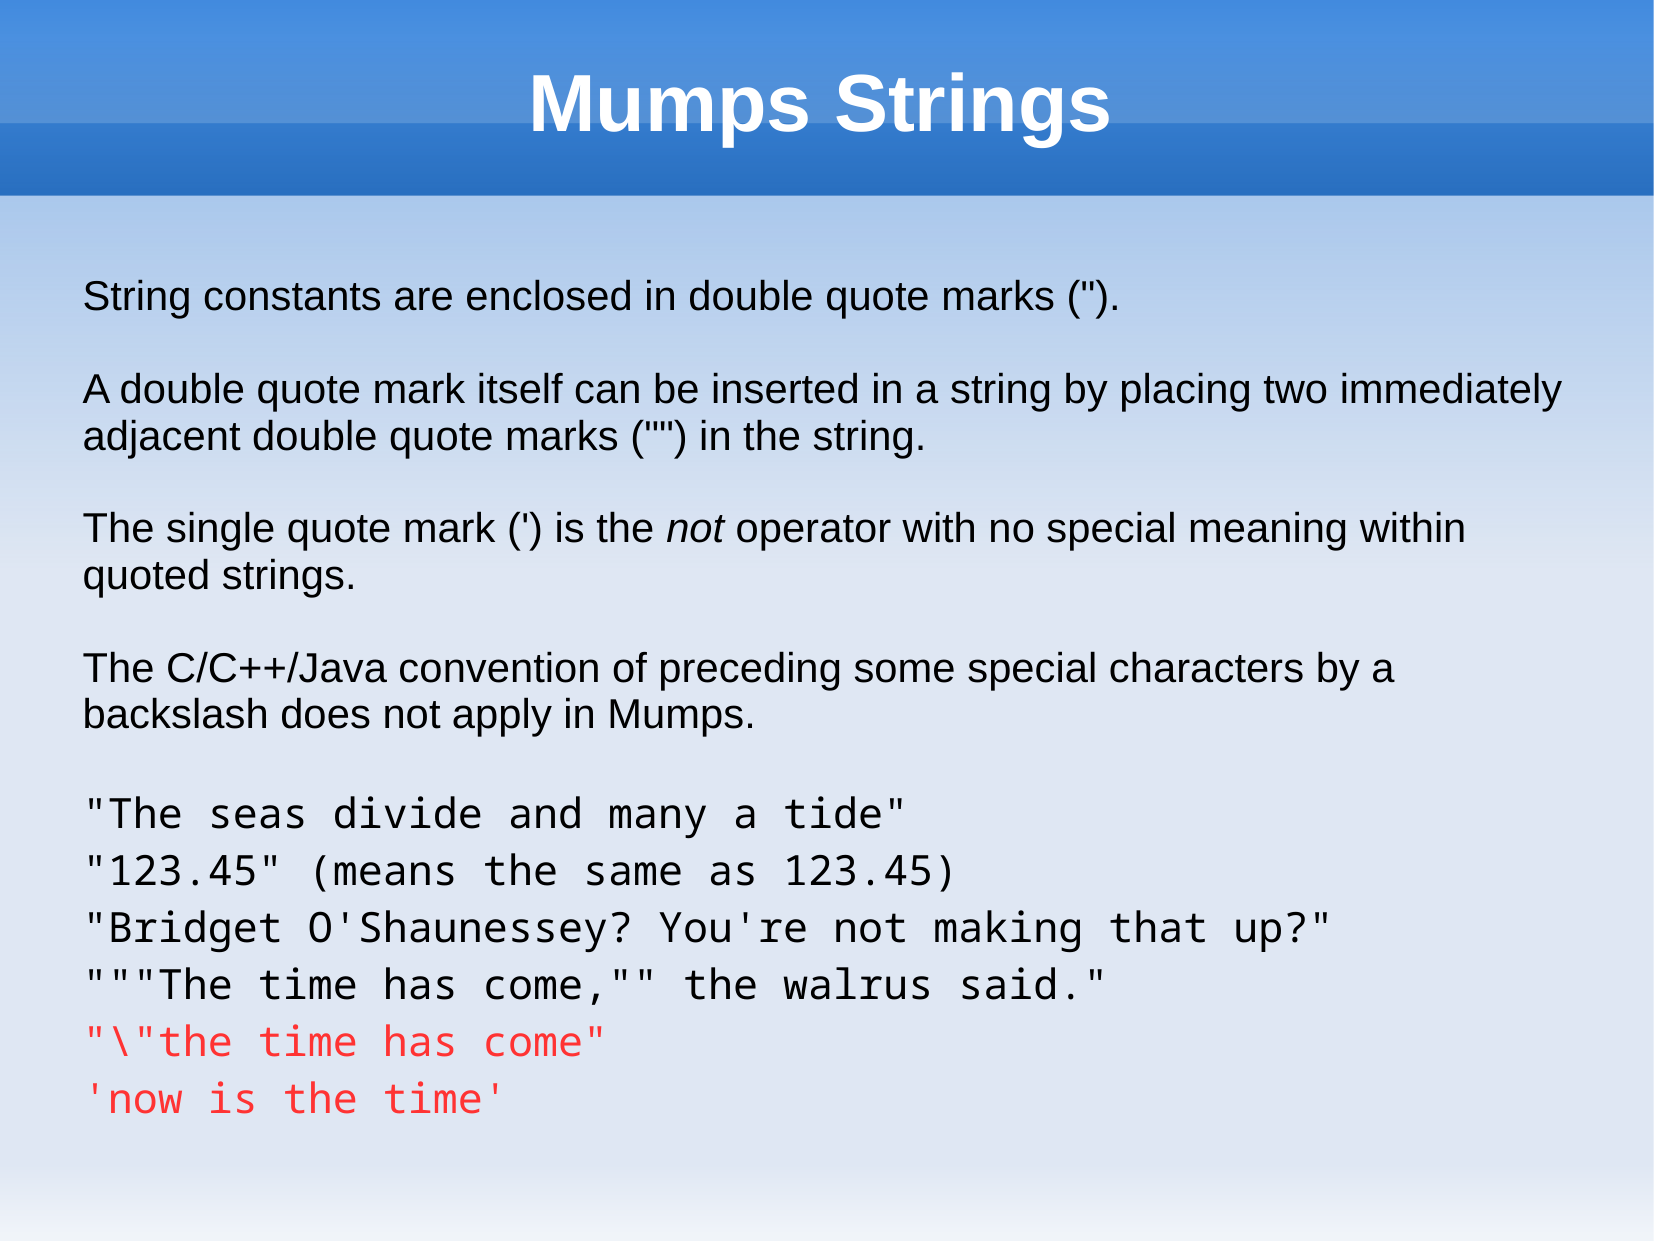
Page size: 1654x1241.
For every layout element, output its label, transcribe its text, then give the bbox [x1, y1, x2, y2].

picture [0, 0, 1654, 1241]
subtitle String constants are enclosed in double quote marks ("). A double quote mark itself can be inserted in a string by placing two immediately adjacent double quote marks ("") in the string. The single quote mark (') is the not operator with no special meaning within quoted strings. The C/C++/Java convention of preceding some special characters by a backslash does not apply in Mumps. "The seas divide and many a tide" "123.45" (means the same as 123.45) "Bridget O'Shaunessey? You're not making that up?" """The time has come,"" the walrus said." "\"the time has come" 'now is the time' [82, 290, 1571, 1109]
title Mumps Strings [76, 0, 1565, 208]
